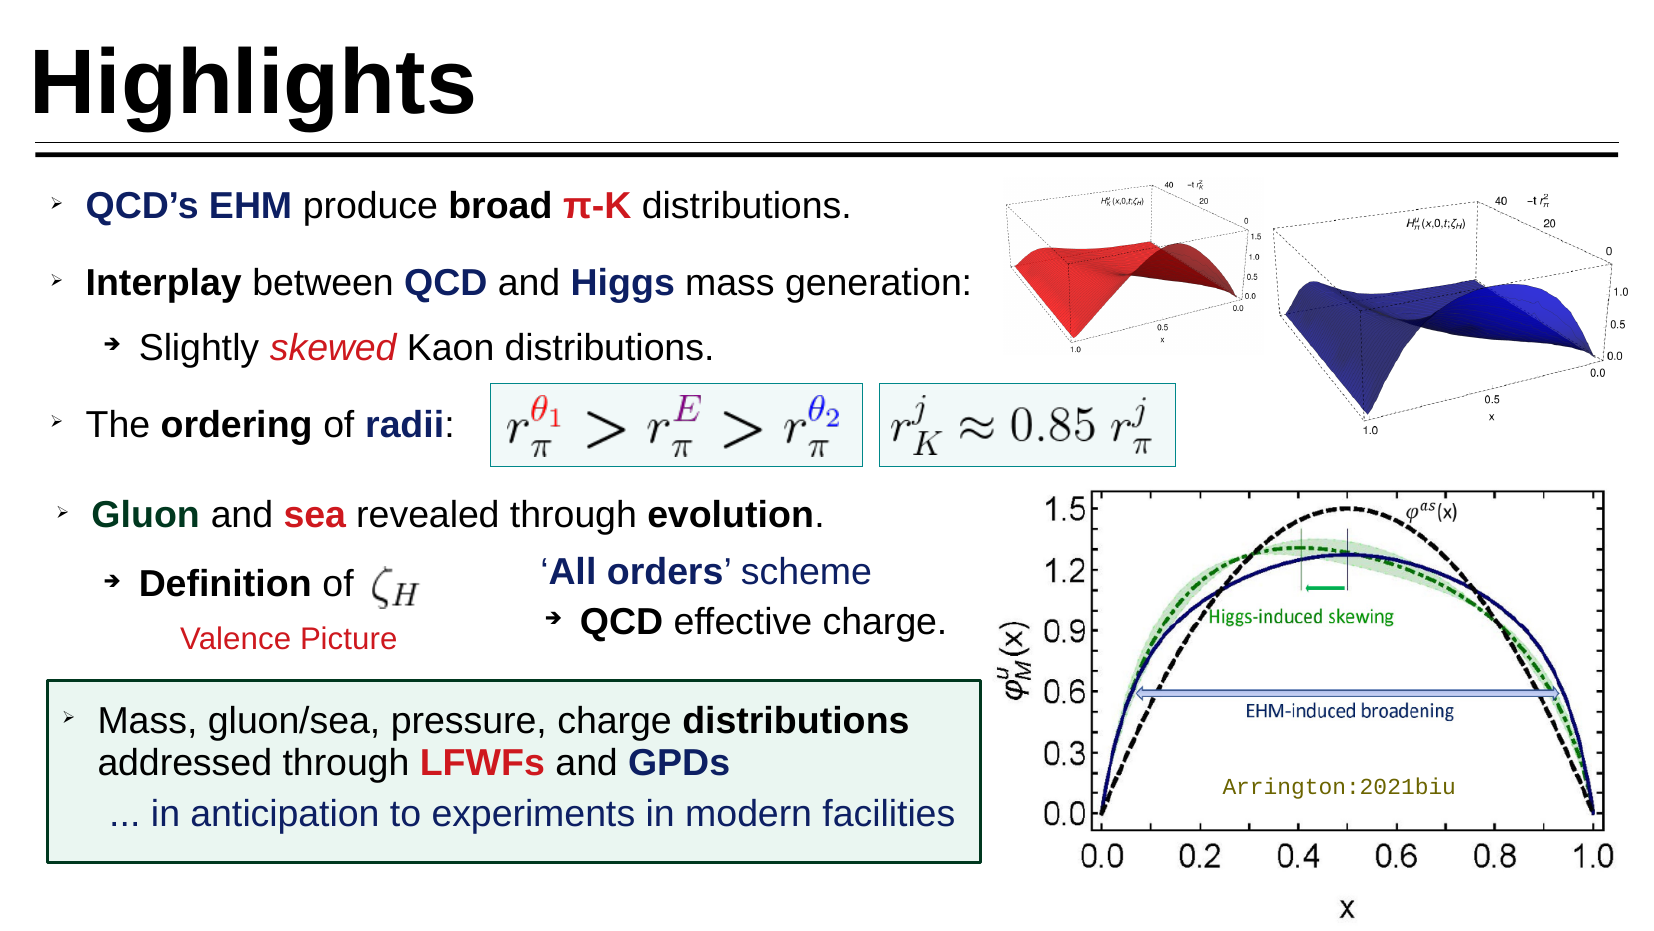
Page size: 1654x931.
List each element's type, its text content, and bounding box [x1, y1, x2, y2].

text_box [879, 383, 1176, 467]
text_box ‘All orders’ scheme [525, 543, 939, 615]
text_box Interplay between QCD and Higgs mass generation: [35, 253, 1003, 353]
text_box ... in anticipation to experiments in modern facilities [94, 785, 971, 843]
text_box Highlights [29, 0, 948, 166]
text_box QCD effective charge. [529, 592, 963, 650]
text_box Valence Picture [165, 614, 467, 699]
picture [992, 472, 1648, 927]
picture [372, 566, 421, 609]
text_box [47, 680, 165, 691]
picture [1269, 189, 1630, 438]
text_box Definition of [88, 555, 380, 612]
picture [1003, 177, 1264, 355]
text_box Mass, gluon/sea, pressure, charge distributions addressed through LFWFs and GPDs [47, 691, 945, 833]
text_box Slightly skewed Kaon distributions. [88, 318, 827, 395]
text_box The ordering of radii: [35, 395, 507, 455]
text_box [490, 383, 863, 467]
text_box Arrington:2021biu [1207, 767, 1489, 822]
text_box [47, 680, 981, 863]
text_box Gluon and sea revealed through evolution. [41, 486, 898, 586]
text_box QCD’s EHM produce broad π-K distributions. [35, 177, 1003, 237]
picture [891, 395, 1152, 455]
picture [507, 395, 839, 457]
